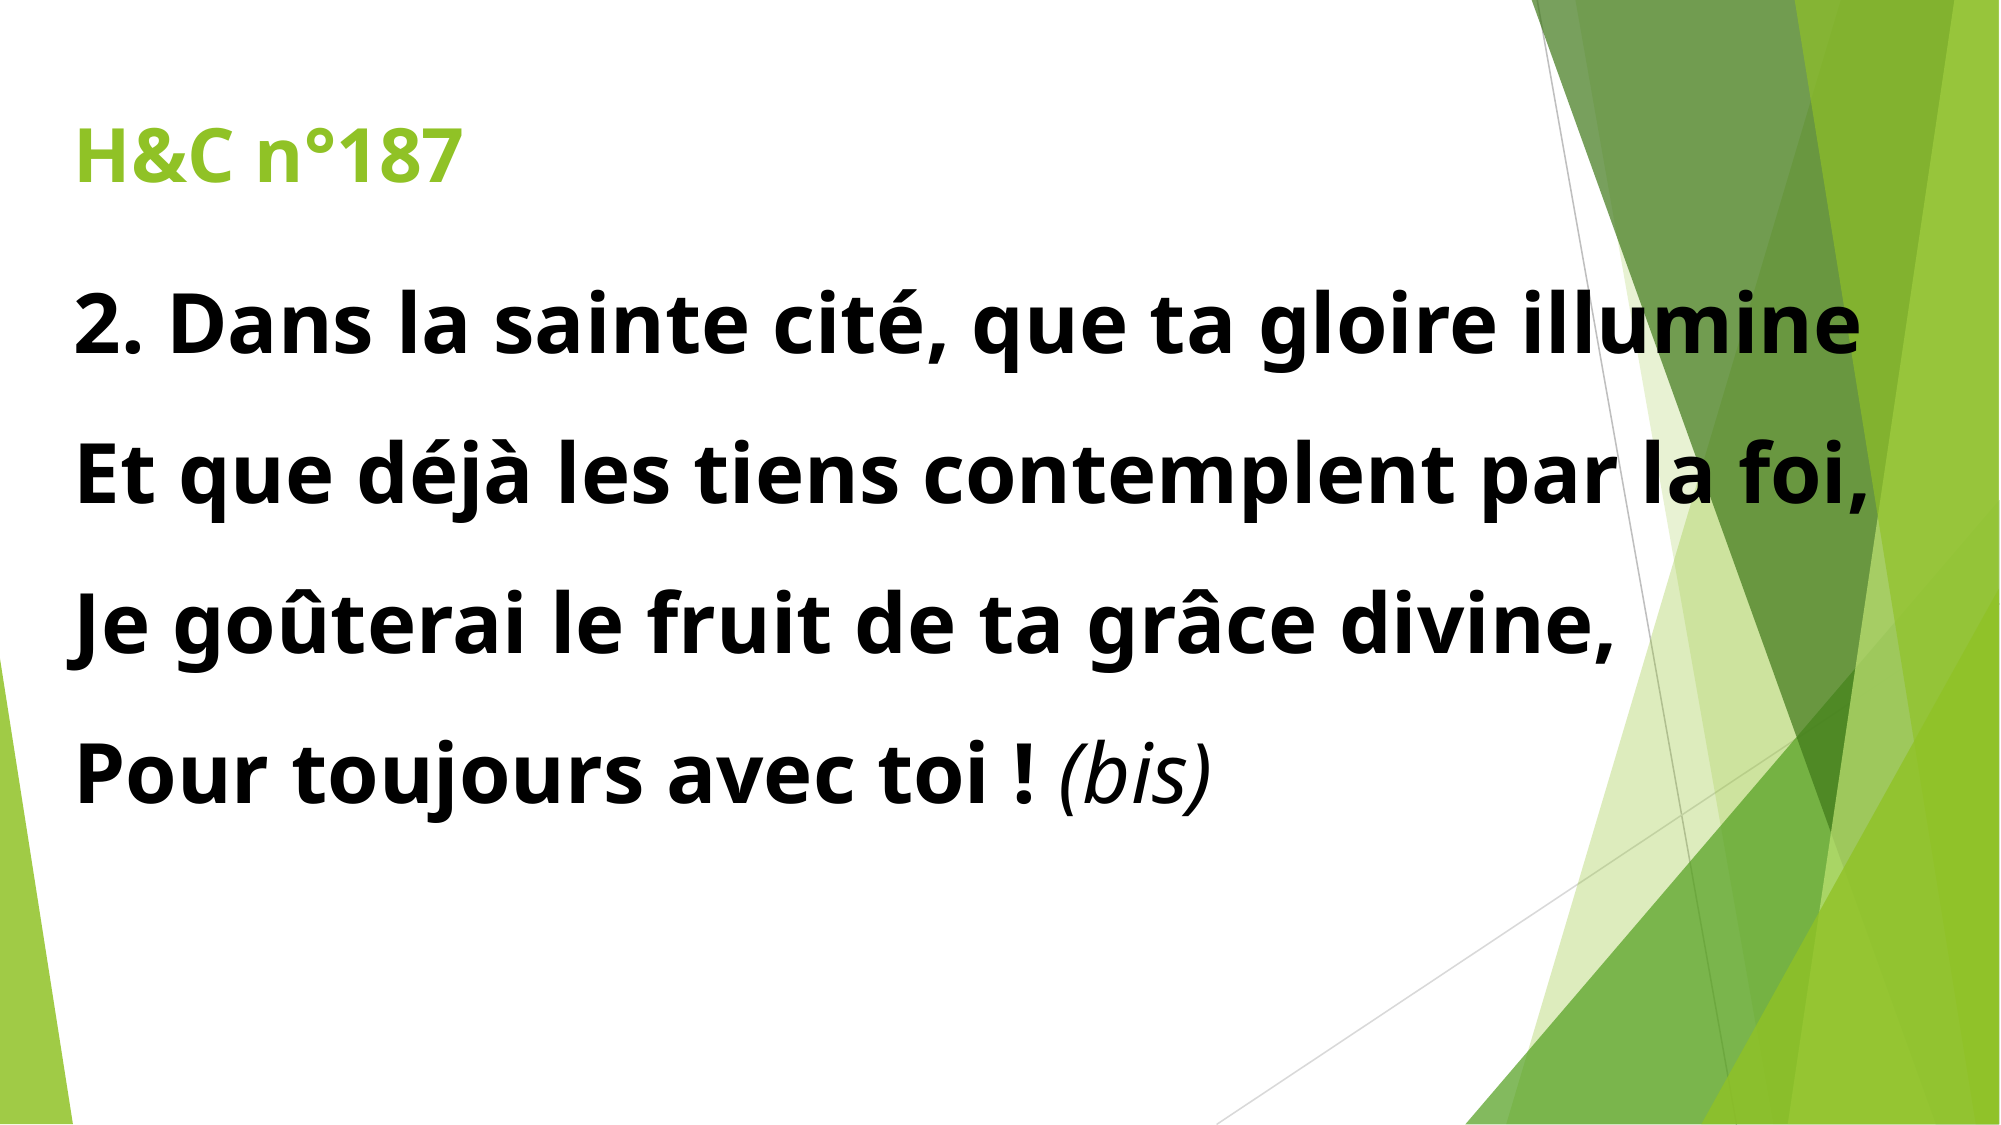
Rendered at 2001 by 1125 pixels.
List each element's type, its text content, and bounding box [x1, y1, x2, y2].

text_box 2. Dans la sainte cité, que ta gloire illumine Et que déjà les tiens contemplent par la foi, Je goûterai le fruit de ta grâce divine, Pour toujours avec toi ! (bis) [59, 213, 1973, 1037]
text_box H&C n°187 [59, 99, 1522, 213]
